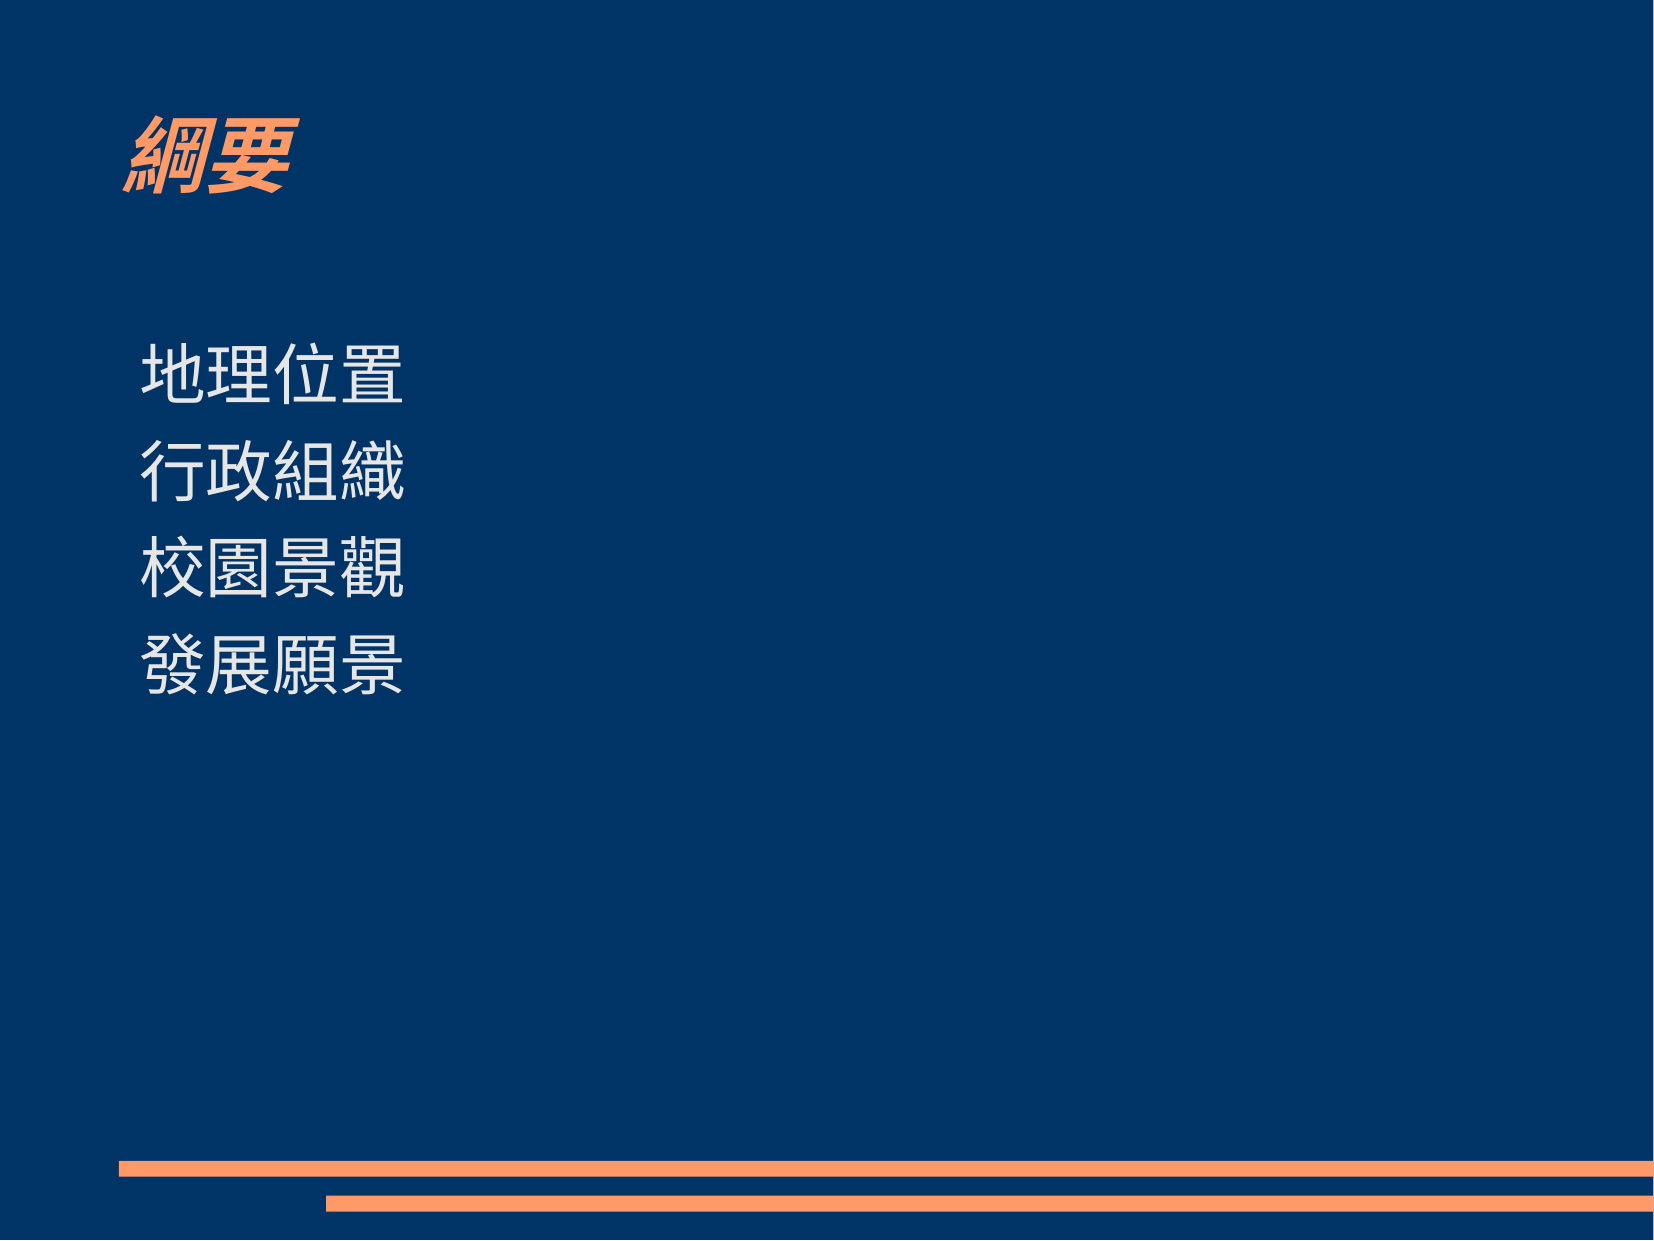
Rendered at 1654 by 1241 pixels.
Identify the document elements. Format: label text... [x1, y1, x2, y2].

list 地理位置 行政組織 校園景觀 發展願景 [121, 322, 1561, 1132]
title 綱要 [121, 46, 1534, 254]
